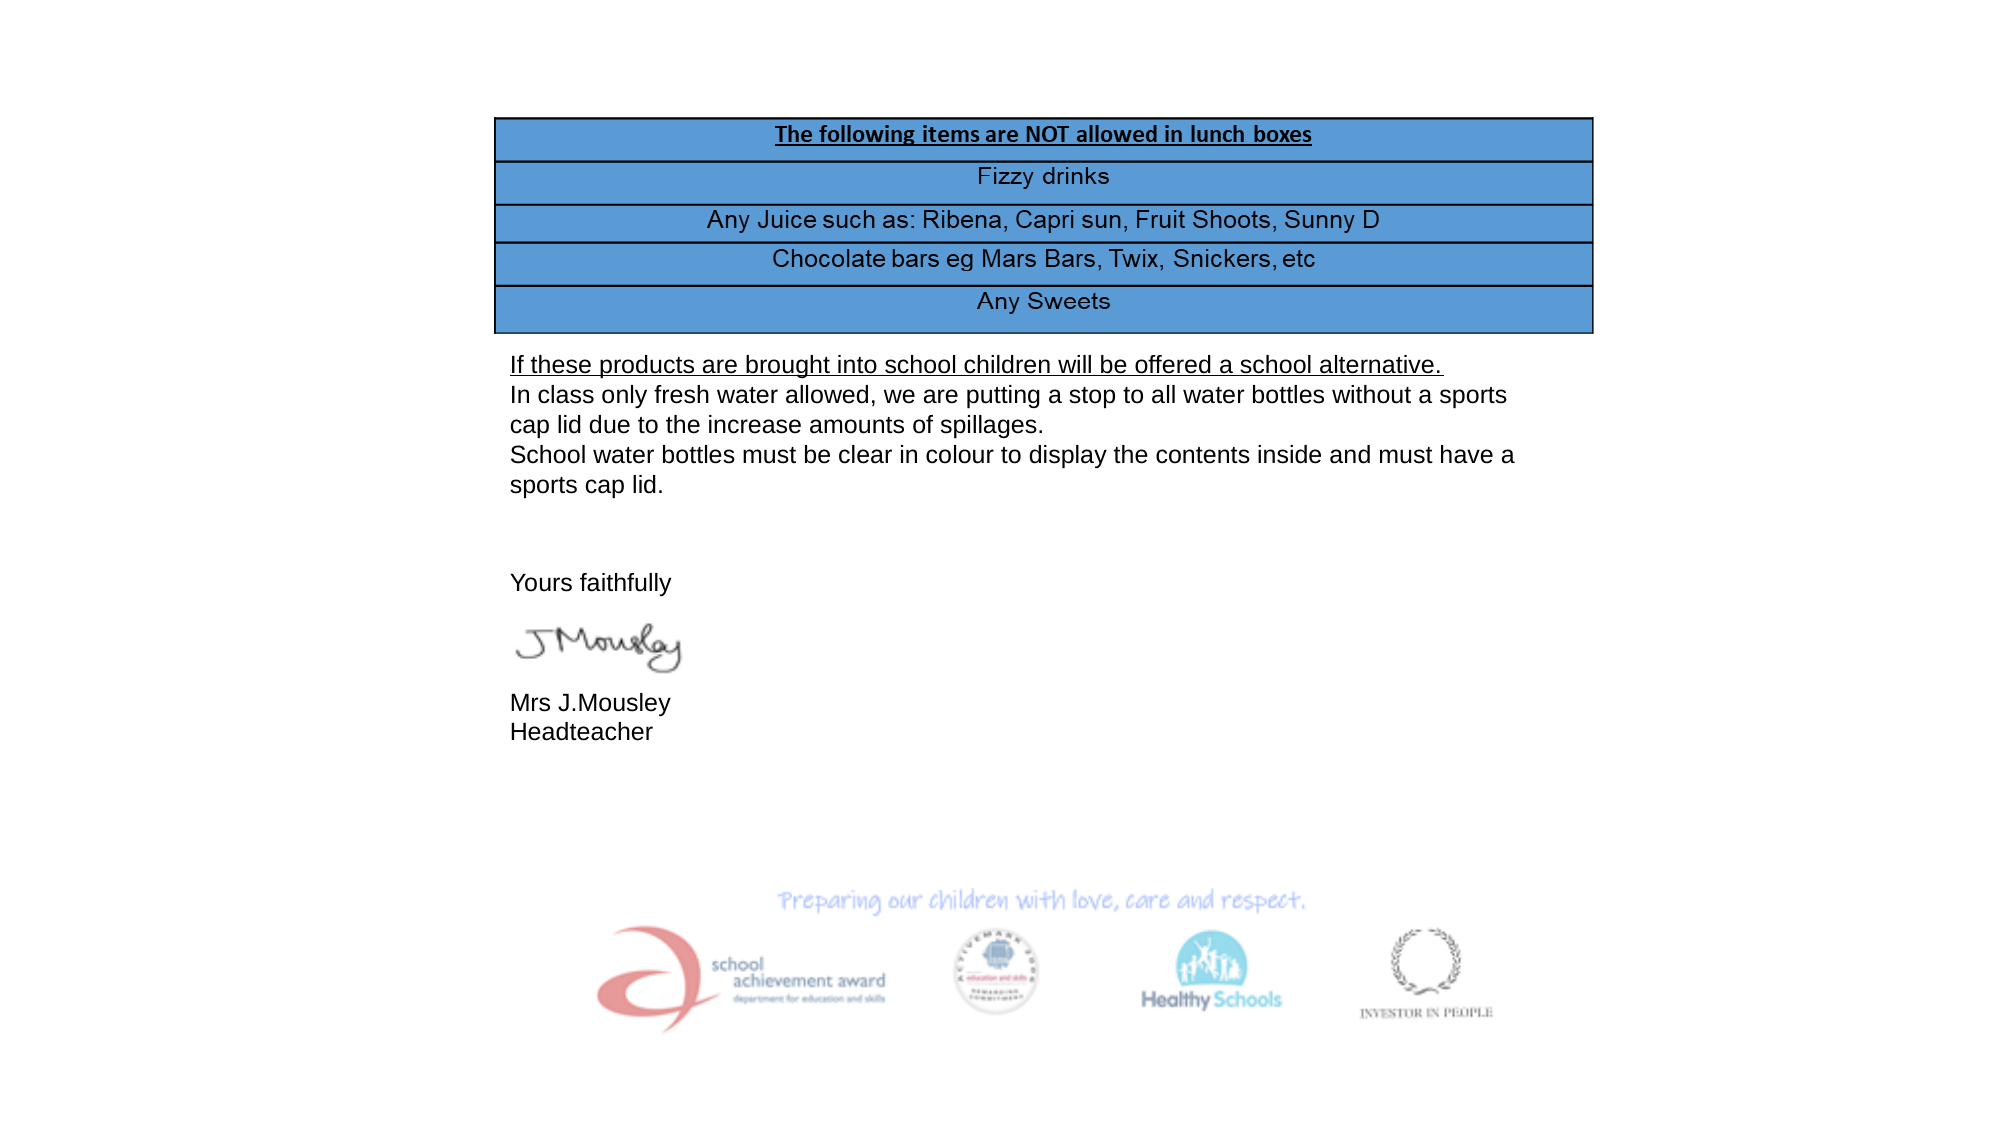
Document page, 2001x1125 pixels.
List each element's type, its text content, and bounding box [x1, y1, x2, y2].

picture [578, 862, 1510, 1037]
text_box Yours faithfully Mrs J.Mousley Headteacher [494, 558, 822, 756]
picture [494, 112, 1594, 334]
text_box If these products are brought into school children will be offered a school alternative. In class only fresh water allowed, we are putting a stop to all water bottles without a sports cap lid due to the increase amounts of spillages. School water bottles must be clear in colour to display the contents inside and must have a sports cap lid. [495, 341, 1551, 506]
